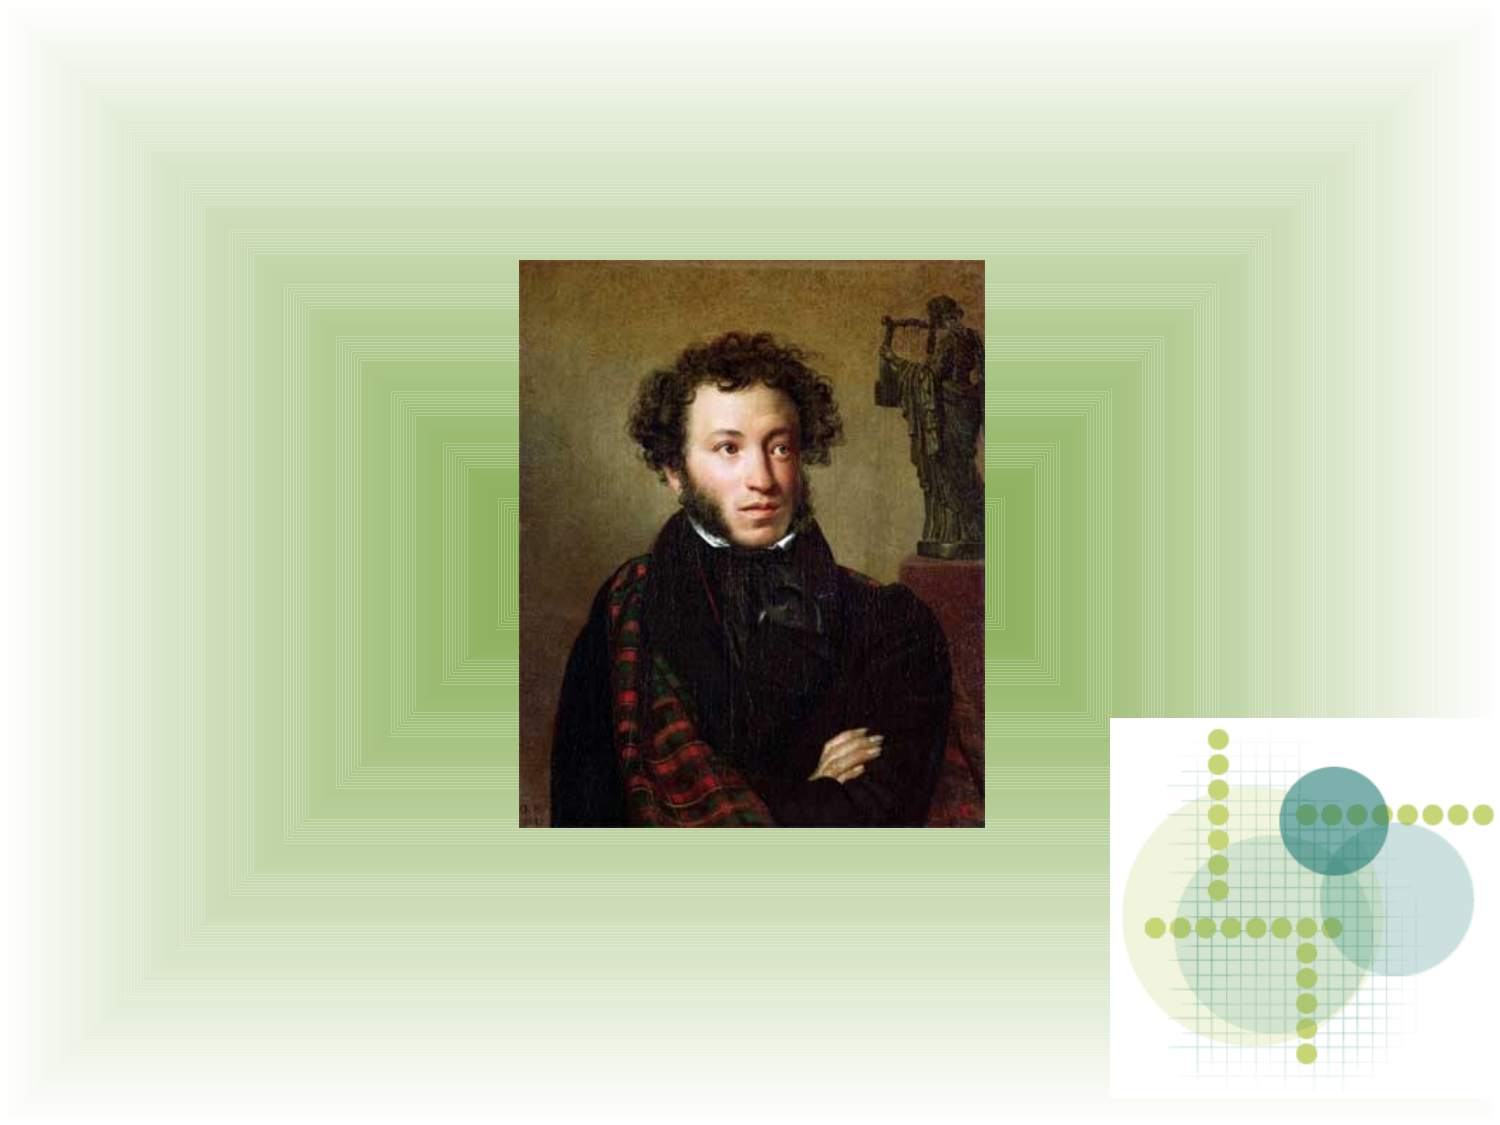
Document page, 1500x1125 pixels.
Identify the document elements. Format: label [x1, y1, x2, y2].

picture [519, 260, 985, 828]
